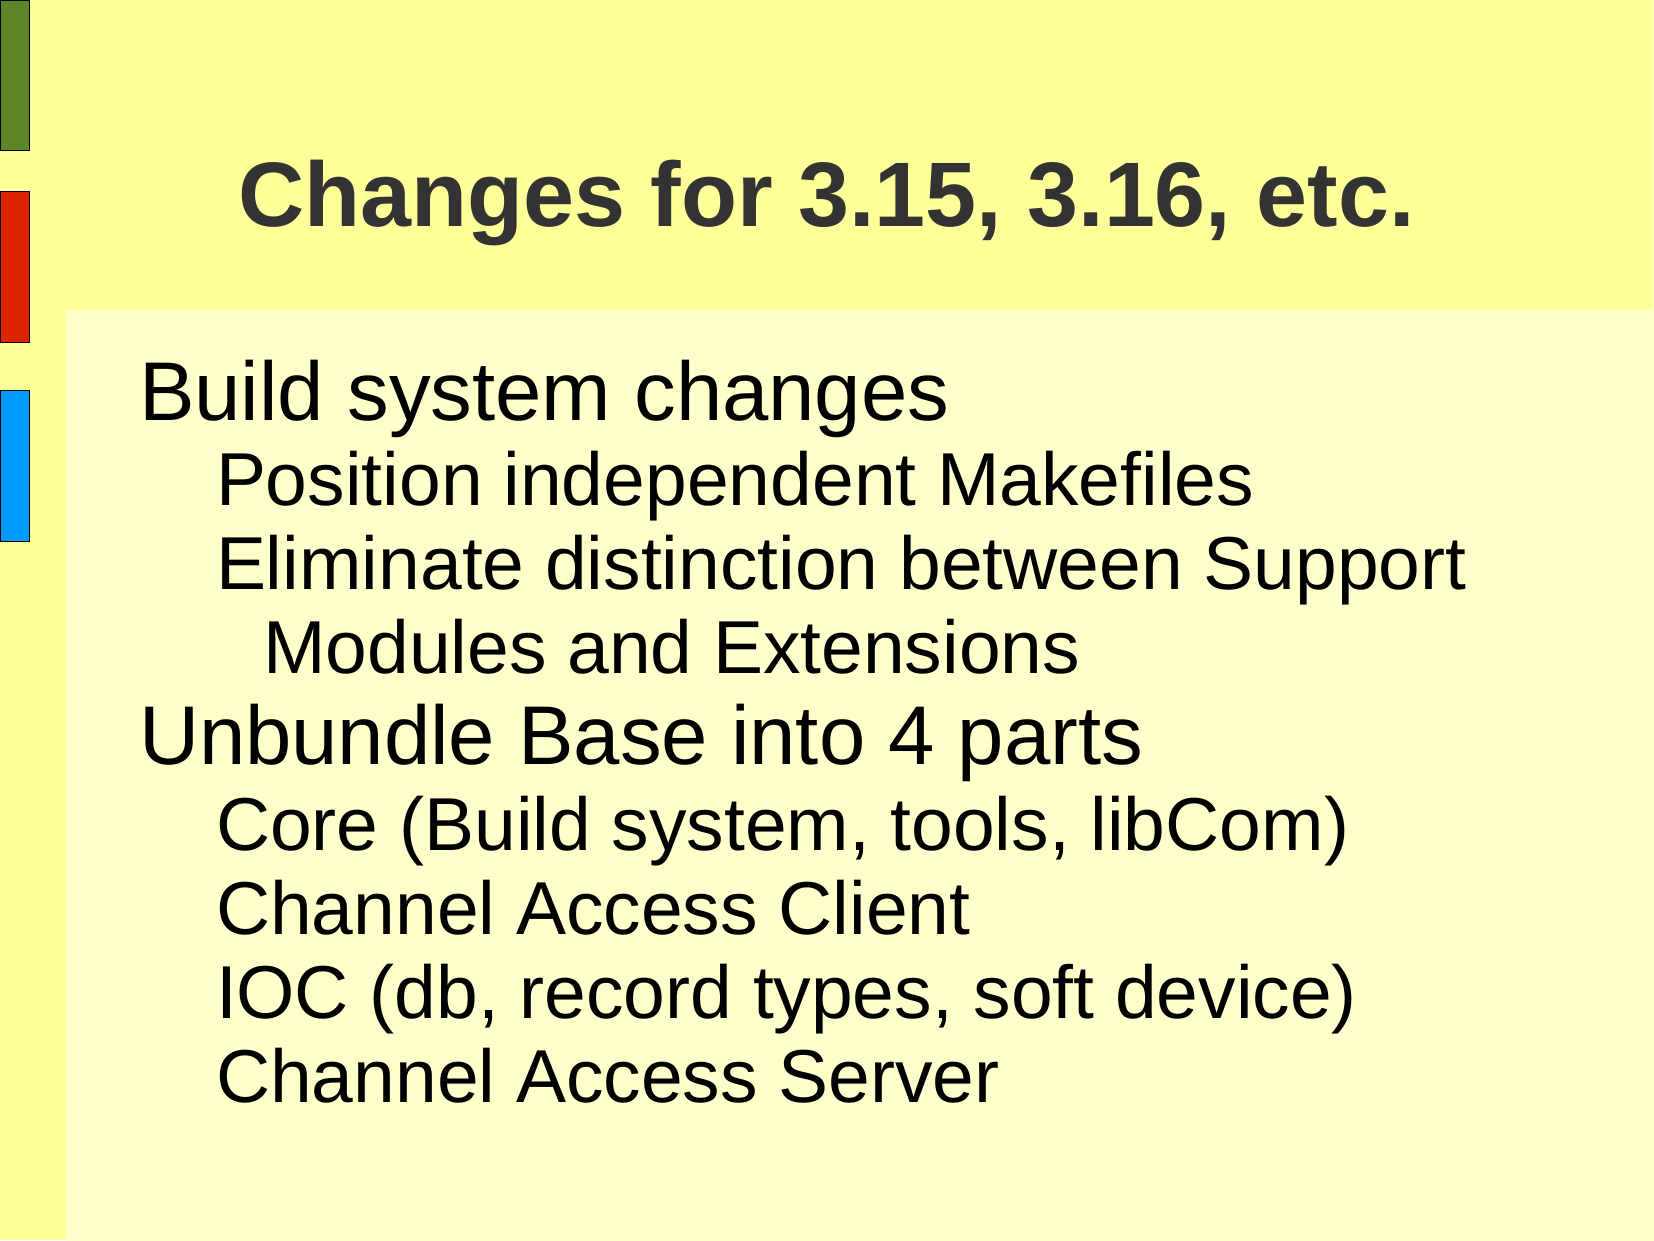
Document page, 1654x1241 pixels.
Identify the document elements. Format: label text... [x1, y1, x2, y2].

list Build system changes Position independent Makefiles Eliminate distinction between Support Modules and Extensions Unbundle Base into 4 parts Core (Build system, tools, libCom) Channel Access Client IOC (db, record types, soft device) Channel Access Server [121, 344, 1534, 1127]
title Changes for 3.15, 3.16, etc. [121, 91, 1534, 299]
